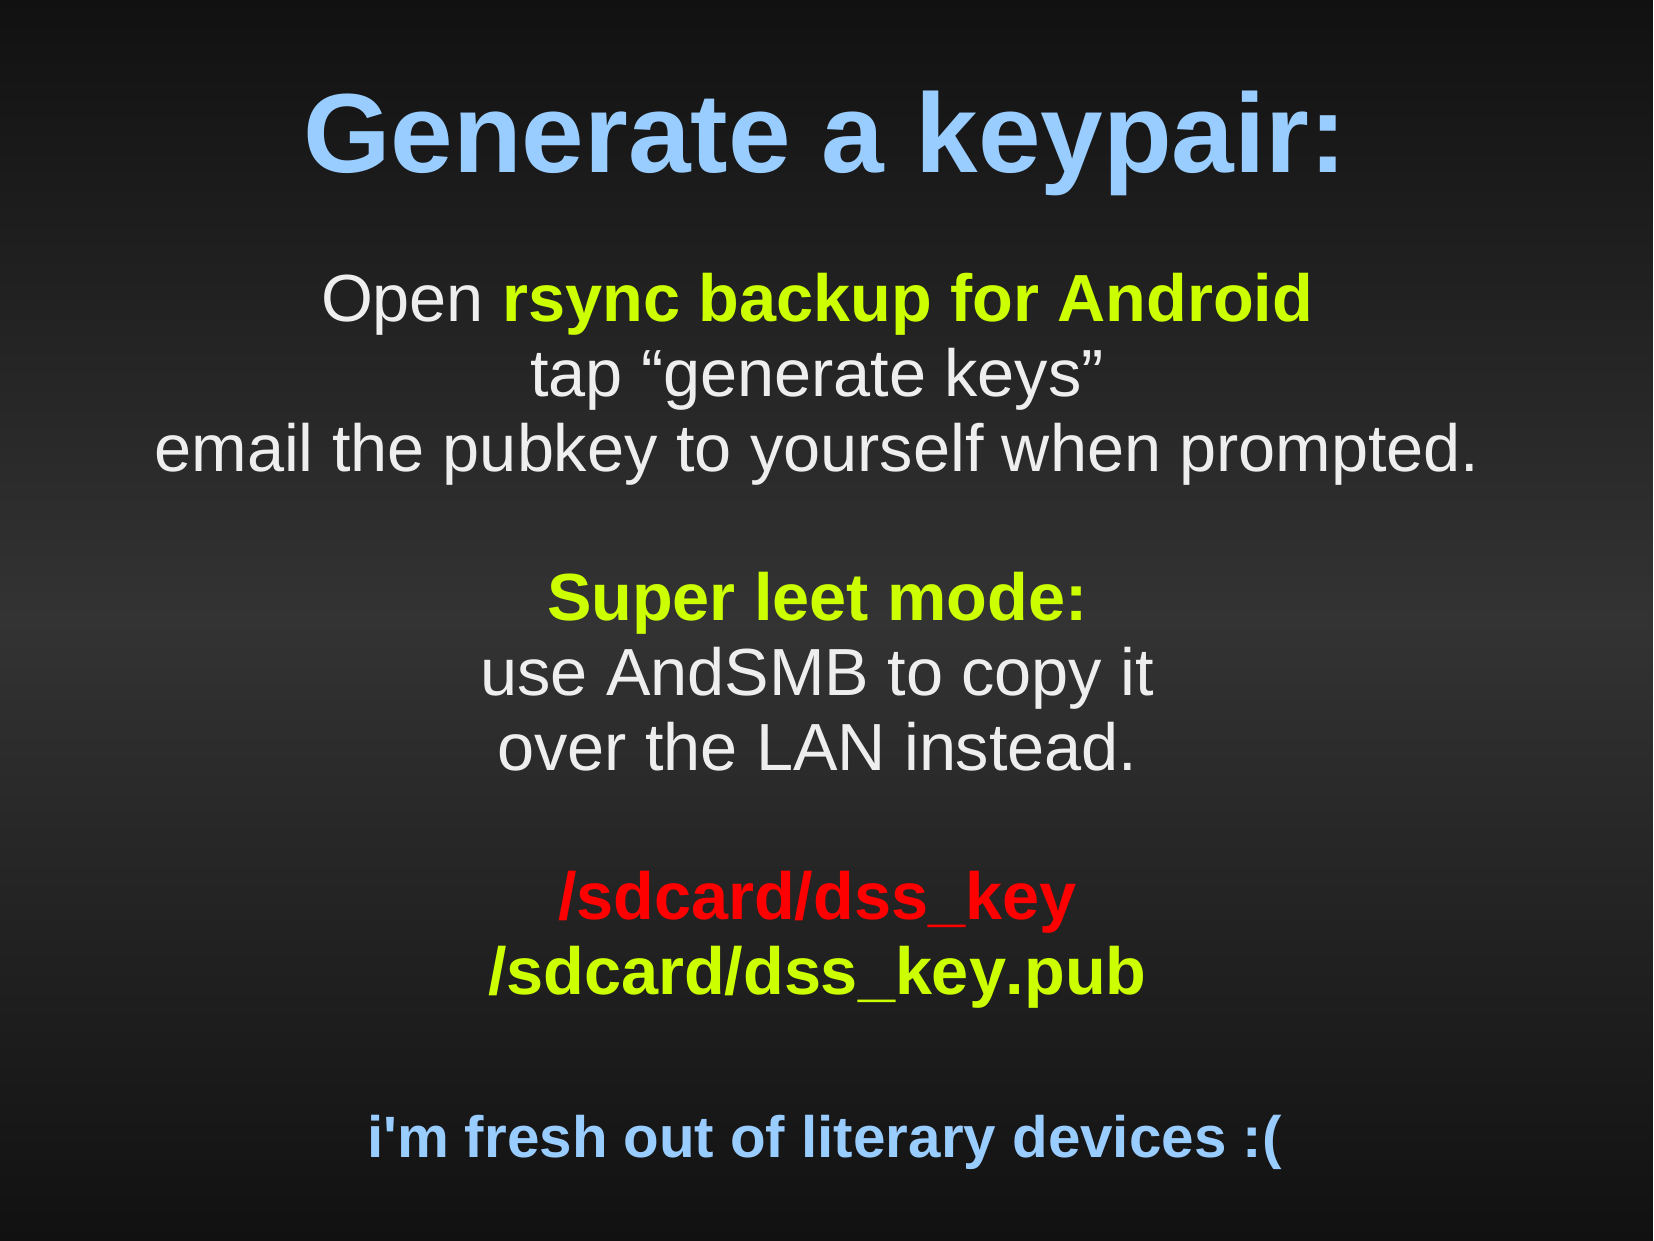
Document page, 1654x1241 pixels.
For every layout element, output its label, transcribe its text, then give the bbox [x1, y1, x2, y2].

title Open rsync backup for Android tap “generate keys” email the pubkey to yourself when prompted. Super leet mode: use AndSMB to copy it over the LAN instead. /sdcard/dss_key /sdcard/dss_key.pub [60, 260, 1576, 1084]
title i'm fresh out of literary devices :( [0, 1033, 1651, 1241]
title Generate a keypair: [0, 30, 1651, 238]
